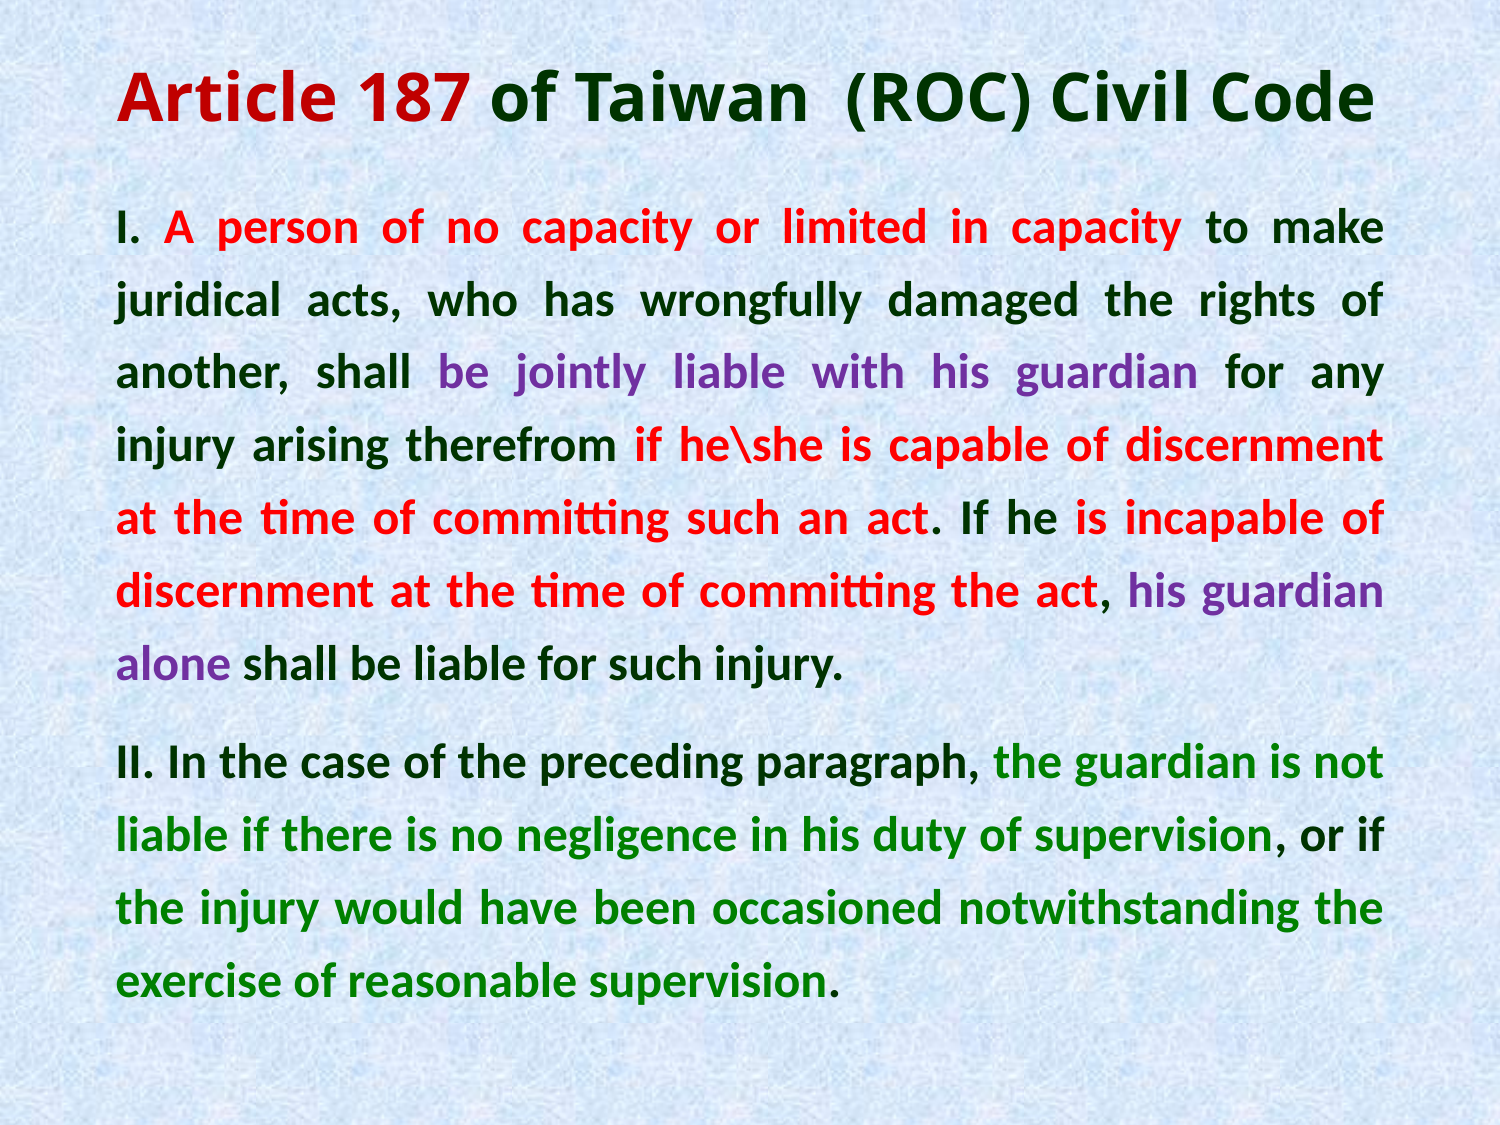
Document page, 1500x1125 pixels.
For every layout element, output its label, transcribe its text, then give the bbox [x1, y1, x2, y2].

title Article 187 of Taiwan (ROC) Civil Code [100, 19, 1395, 172]
list I. A person of no capacity or limited in capacity to make juridical acts, who has wrongfully damaged the rights of another, shall be jointly liable with his guardian for any injury arising therefrom if he\she is capable of discernment at the time of committing such an act. If he is incapable of discernment at the time of committing the act, his guardian alone shall be liable for such injury. II. In the case of the preceding paragraph, the guardian is not liable if there is no negligence in his duty of supervision, or if the injury would have been occasioned notwithstanding the exercise of reasonable supervision. [100, 172, 1400, 1125]
